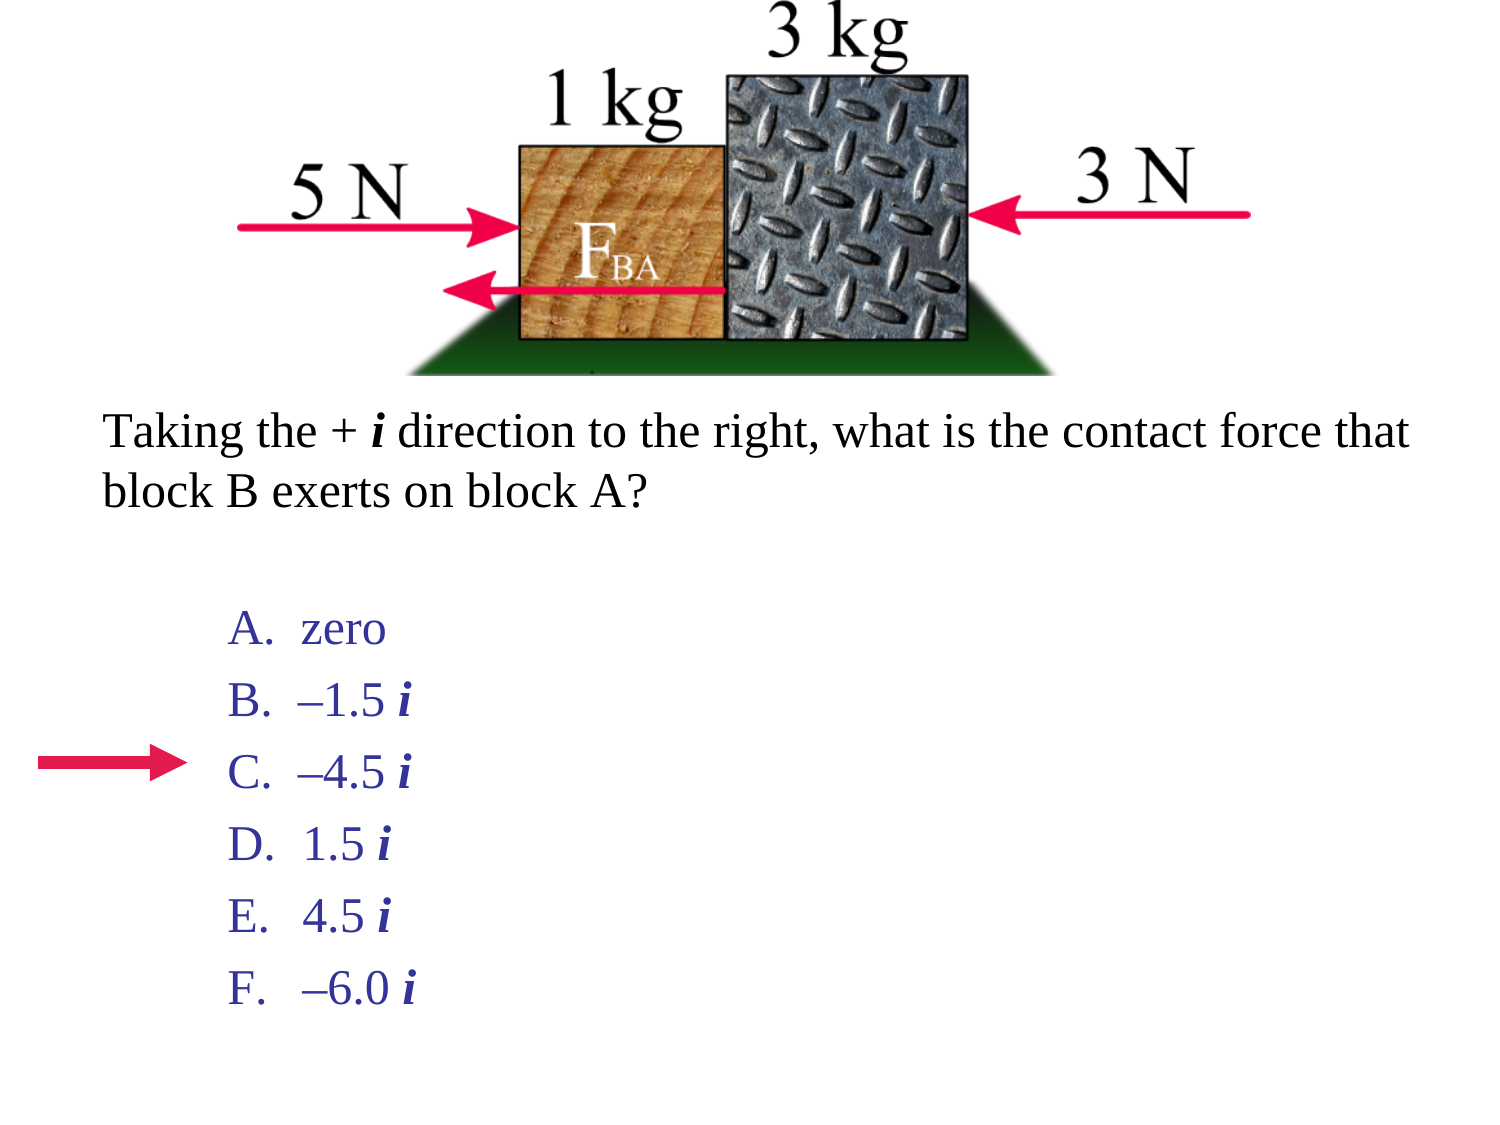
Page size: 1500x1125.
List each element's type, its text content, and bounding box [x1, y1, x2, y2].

picture [237, 0, 1251, 376]
text_box A. zero B. –1.5 i C. –4.5 i 1.5 i 4.5 i –6.0 i [212, 574, 1288, 1023]
text_box Taking the + i direction to the right, what is the contact force that block B exerts on block A? [87, 390, 1488, 526]
